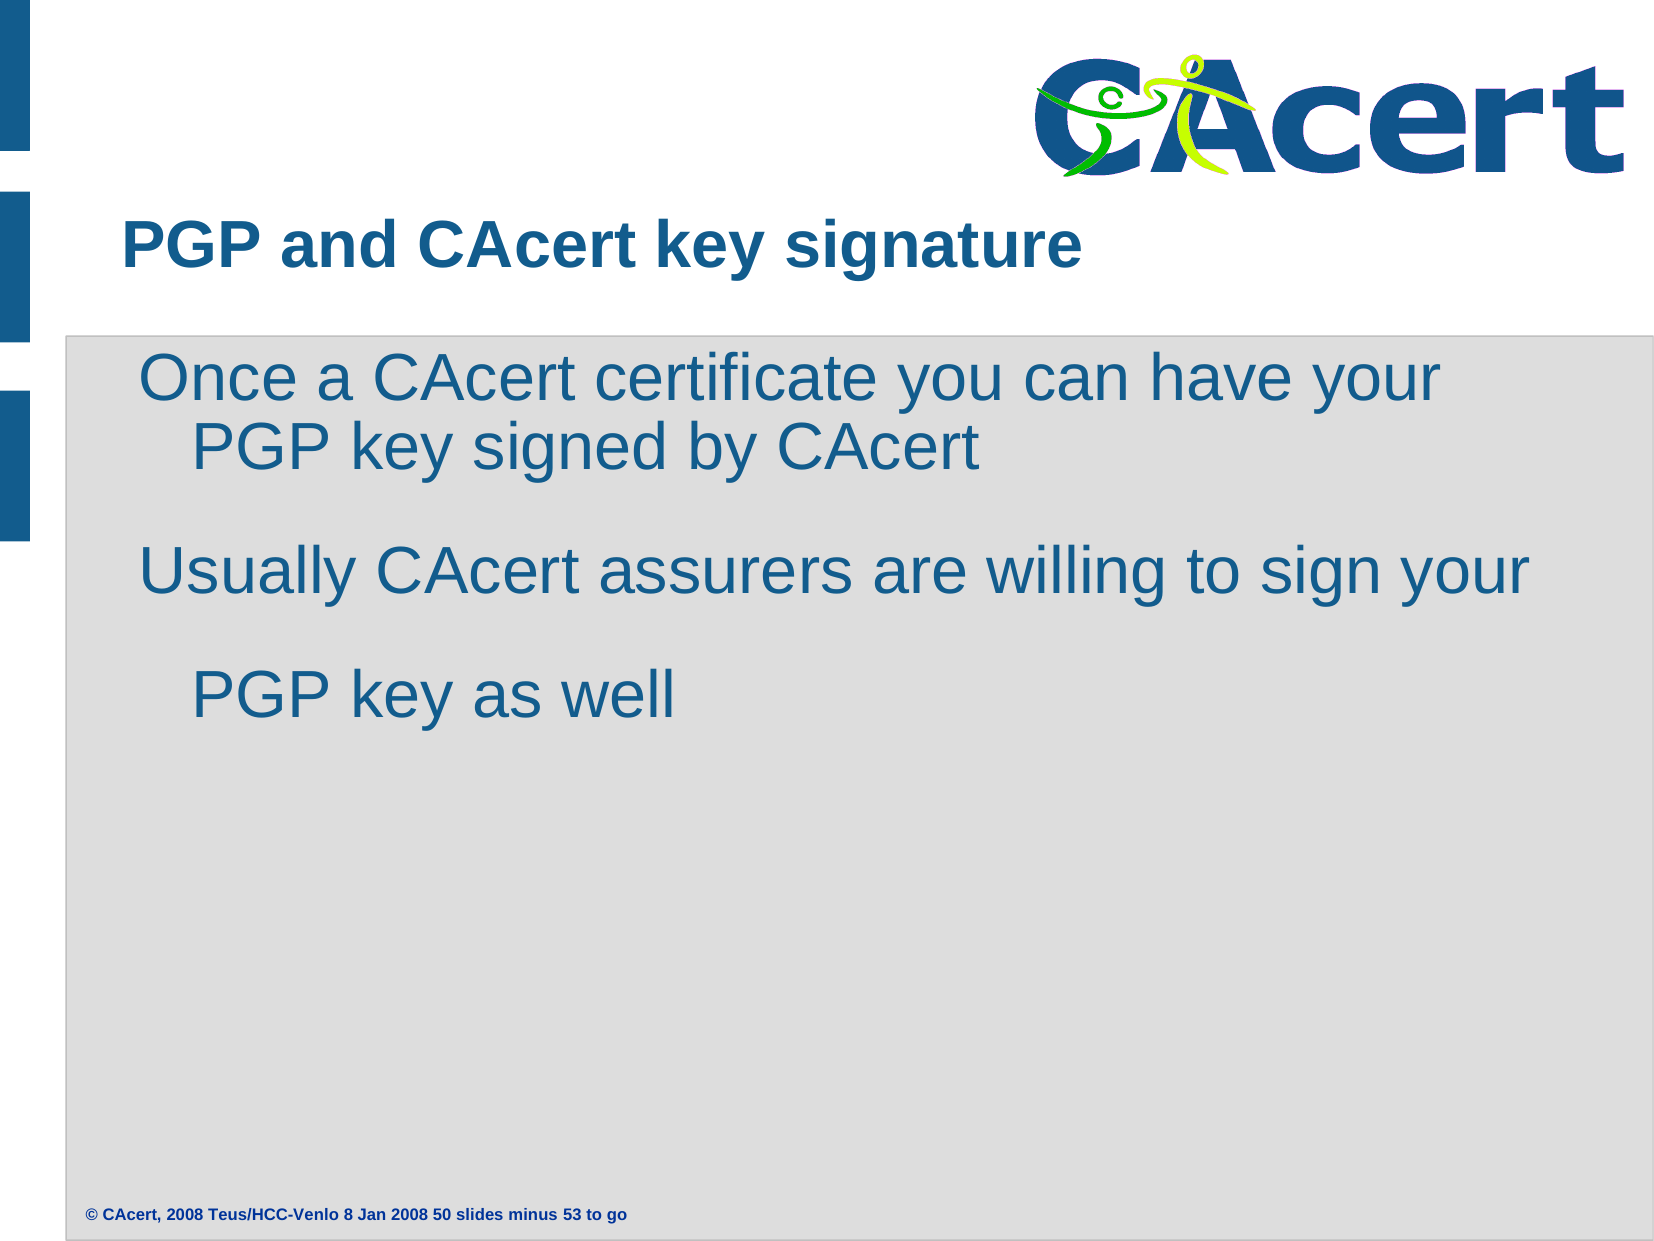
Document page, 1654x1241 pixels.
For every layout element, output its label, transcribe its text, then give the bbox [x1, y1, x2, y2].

list Once a CAcert certificate you can have your PGP key signed by CAcert Usually CAcert assurers are willing to sign your PGP key as well [121, 344, 1595, 1238]
title PGP and CAcert key signature [121, 177, 1533, 316]
picture [1033, 53, 1625, 178]
